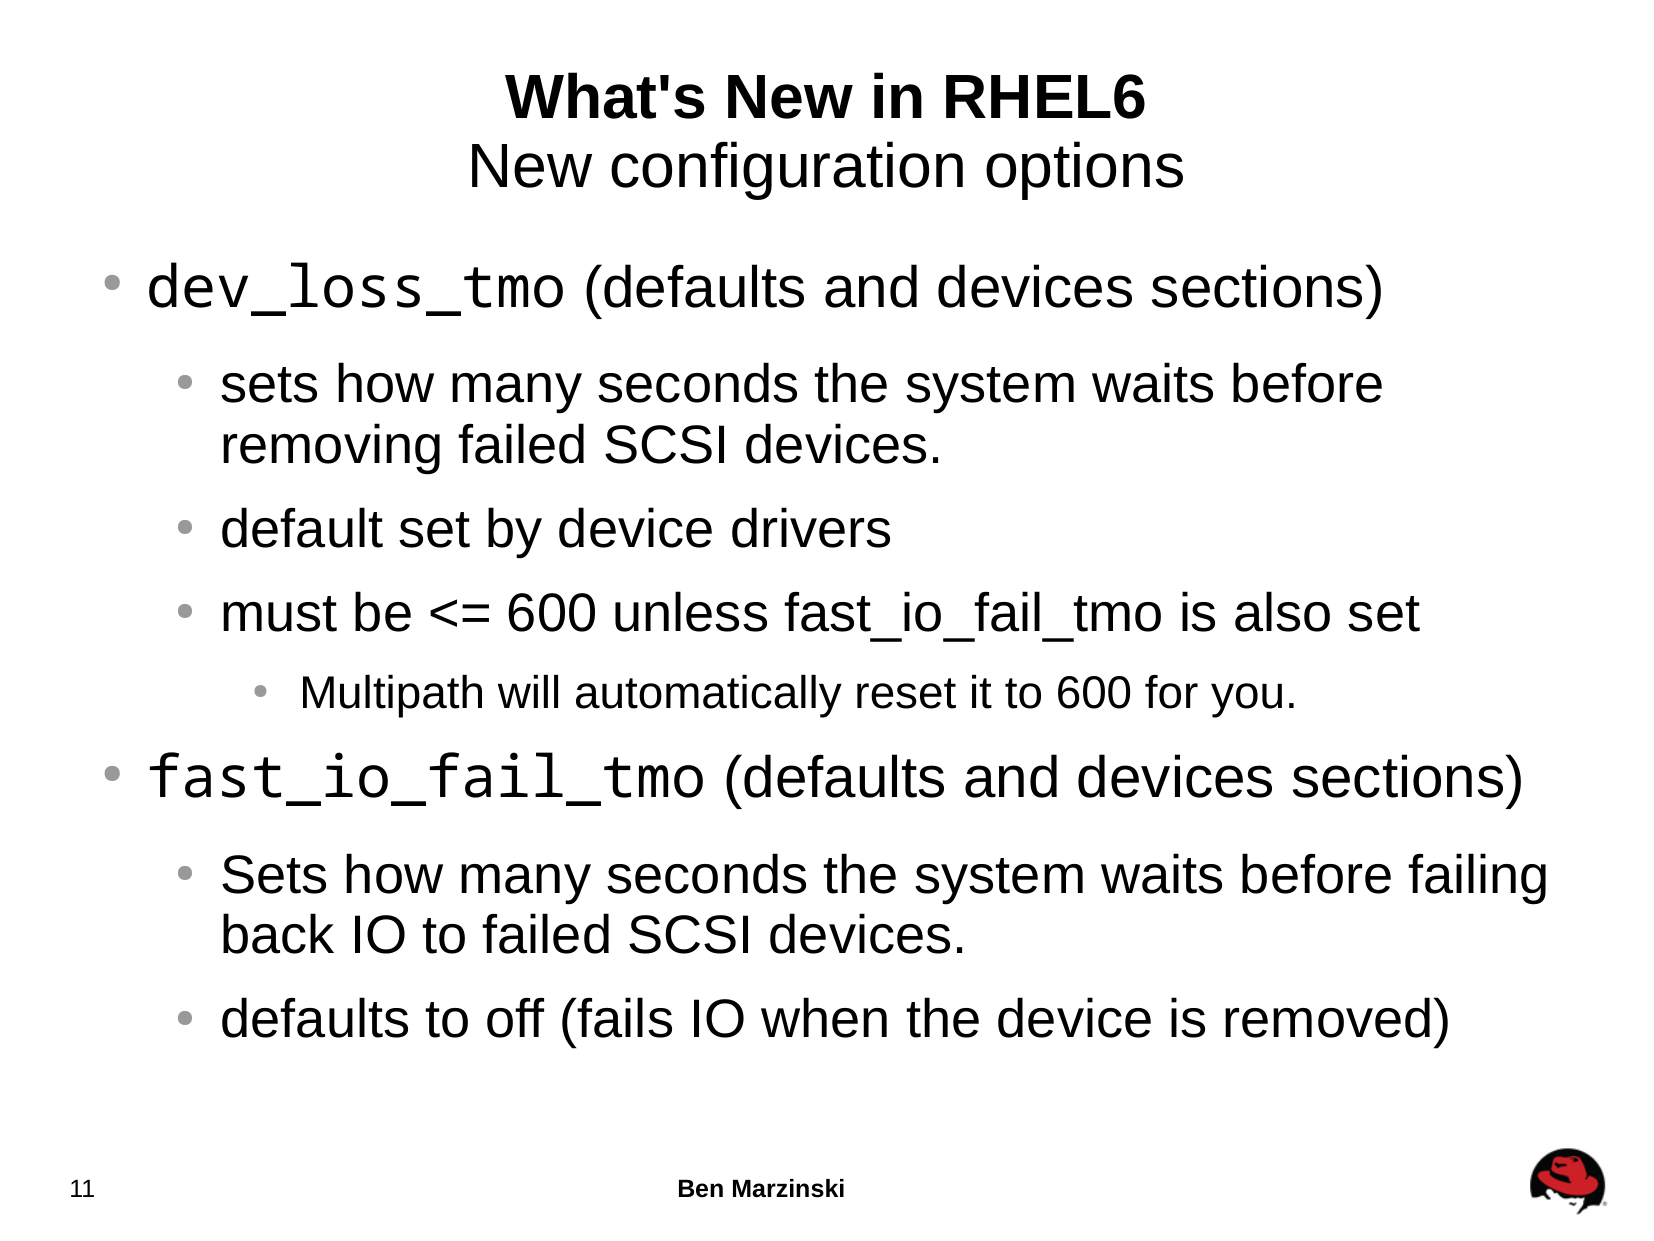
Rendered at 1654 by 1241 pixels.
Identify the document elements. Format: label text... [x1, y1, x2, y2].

list dev_loss_tmo (defaults and devices sections) sets how many seconds the system waits before removing failed SCSI devices. default set by device drivers must be <= 600 unless fast_io_fail_tmo is also set Multipath will automatically reset it to 600 for you. fast_io_fail_tmo (defaults and devices sections) Sets how many seconds the system waits before failing back IO to failed SCSI devices. defaults to off (fails IO when the device is removed) [86, 244, 1576, 1024]
title What's New in RHEL6 New configuration options [82, 44, 1571, 218]
picture [1529, 1146, 1613, 1224]
